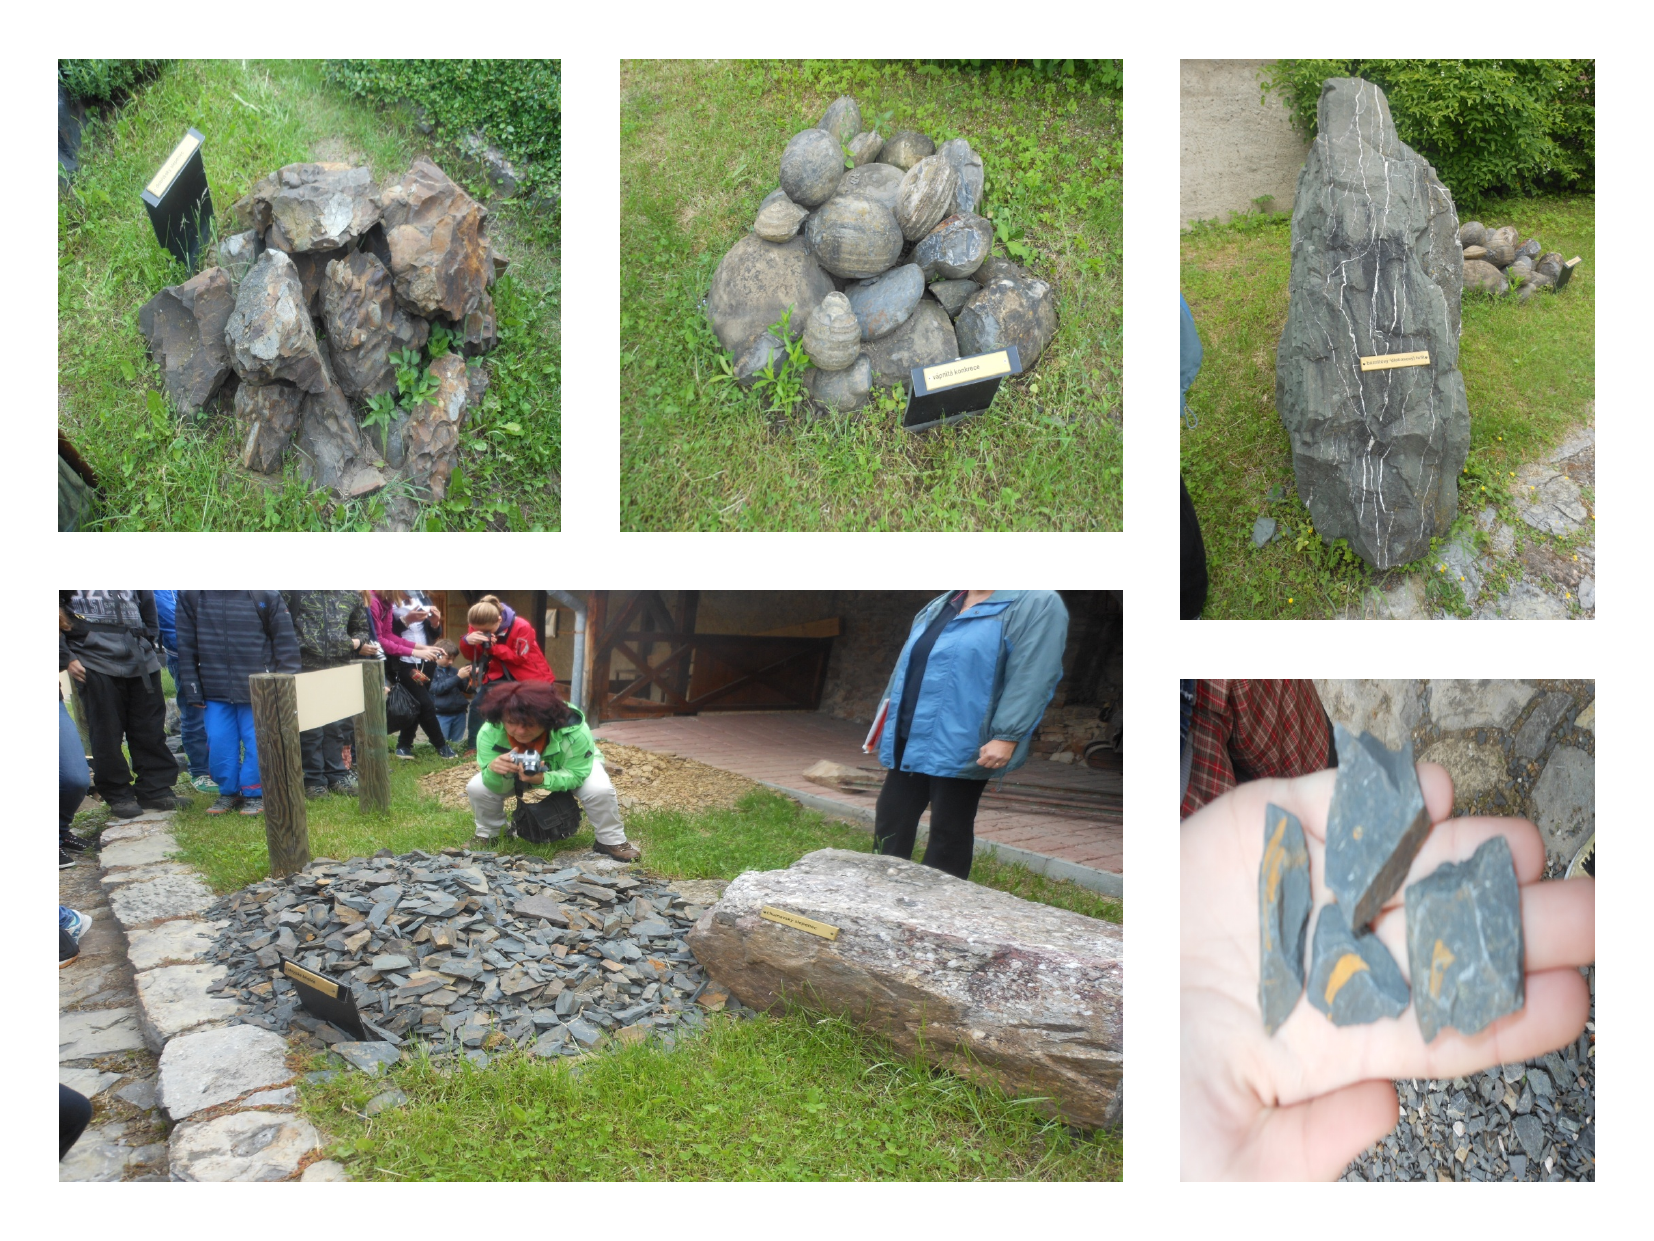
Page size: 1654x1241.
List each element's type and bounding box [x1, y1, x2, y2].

picture [1180, 59, 1595, 621]
picture [620, 59, 1123, 532]
picture [58, 59, 561, 532]
picture [1180, 679, 1595, 1182]
picture [59, 590, 1123, 1182]
